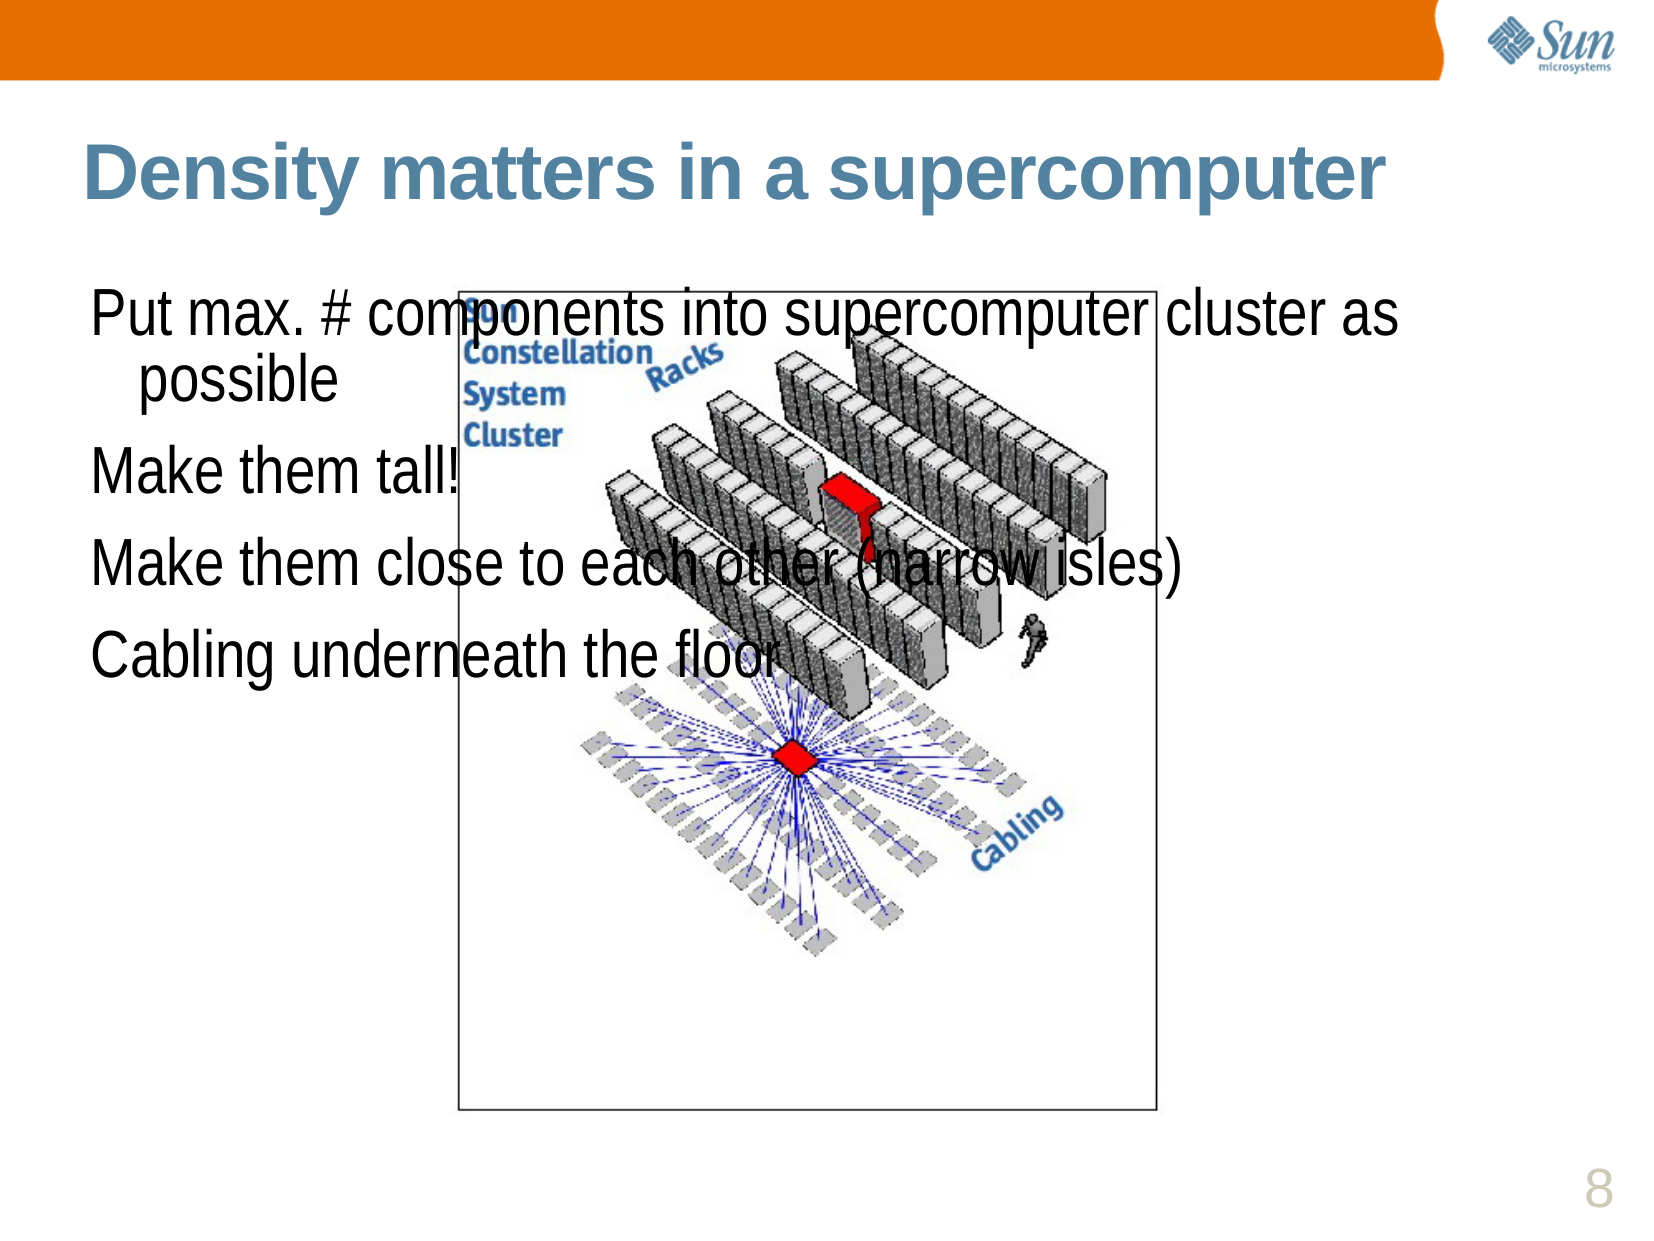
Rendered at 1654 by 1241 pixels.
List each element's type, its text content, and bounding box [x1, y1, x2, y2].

title Density matters in a supercomputer [82, 135, 1585, 251]
list Put max. # components into supercomputer cluster as possible Make them tall! Make them close to each other (narrow isles) Cabling underneath the floor [826, 283, 1546, 1049]
picture [73, 283, 1166, 1121]
picture [0, 0, 1654, 83]
